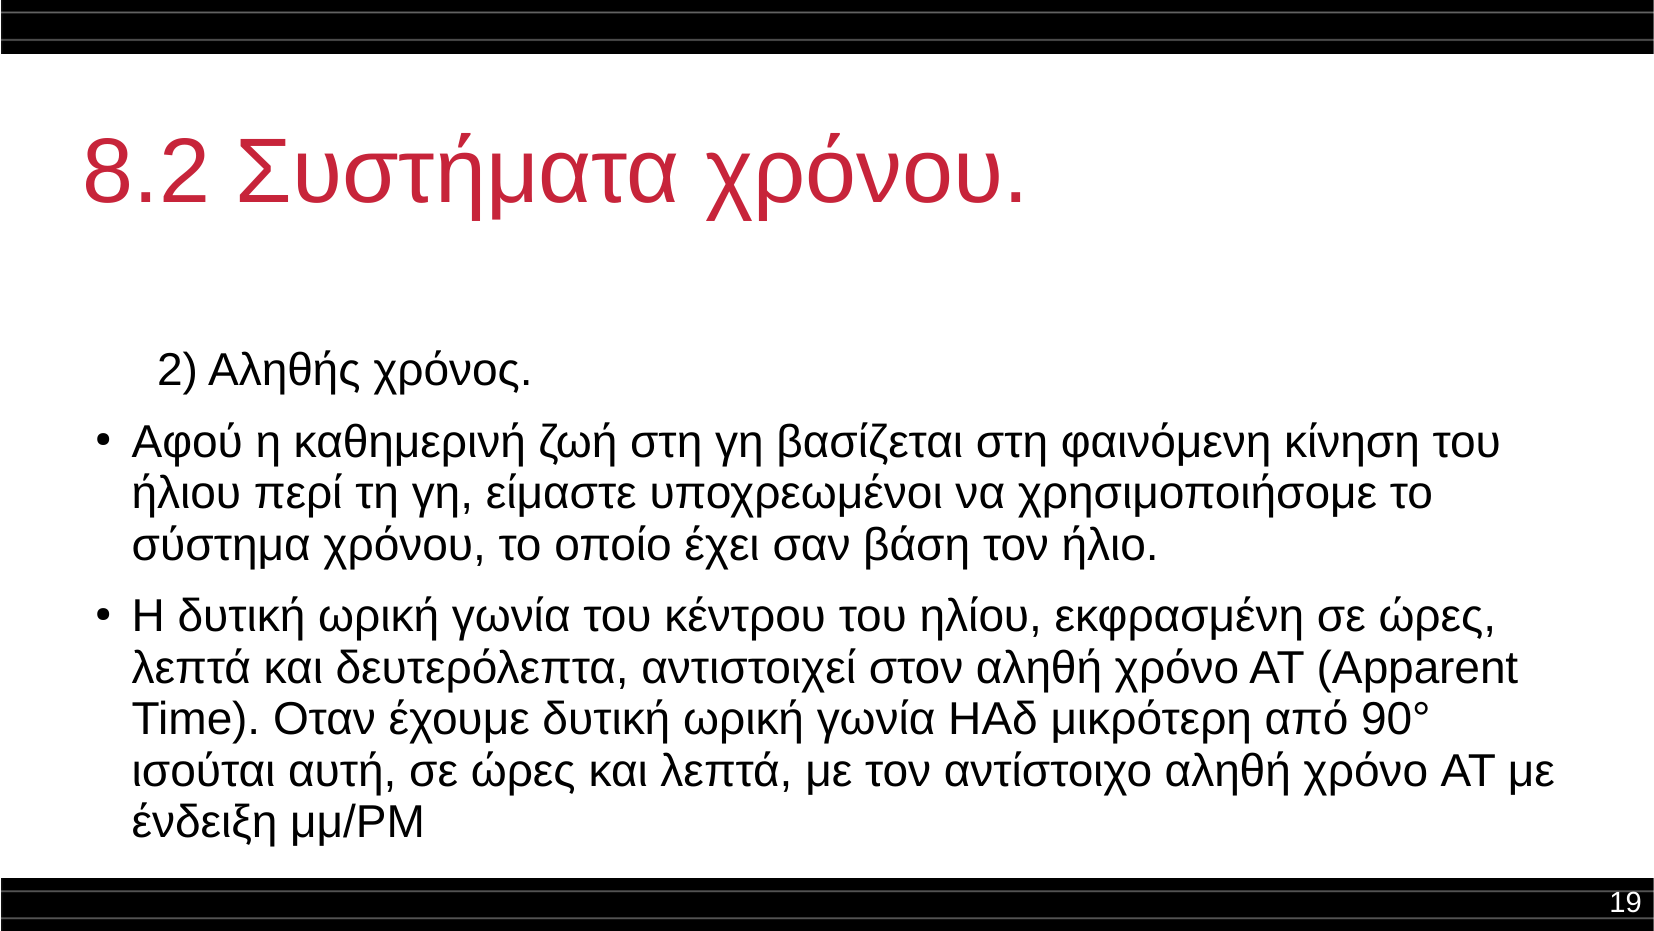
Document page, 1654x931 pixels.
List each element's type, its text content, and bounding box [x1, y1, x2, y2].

title 8.2 Συστήματα χρόνου. [82, 92, 1571, 249]
picture [1, 878, 1654, 931]
list 2) Αληθής χρόνος. Αφού η καθημερινή ζωή στη γη βασίζεται στη φαινόμενη κίνηση του ήλιου περί τη γη, είμαστε υποχρεωμένοι να χρησιμοποιήσομε το σύστημα χρόνου, το οποίο έχει σαν βάση τον ήλιο. Η δυτική ωρική γωνία του κέντρου του ηλίου, εκφρασμένη σε ώρες, λεπτά και δευτερόλεπτα, αντιστοιχεί στον αληθή χρόνο ΑΤ (Apparent Time). Oταν έχουμε δυτική ωρική γωνία ΗΑδ μικρότερη από 90° ισούται αυτή, σε ώρες και λεπτά, με τον αντίστοιχο αληθή χρόνο AT με ένδειξη μμ/ΡΜ [82, 271, 1571, 851]
picture [1, 0, 1654, 54]
